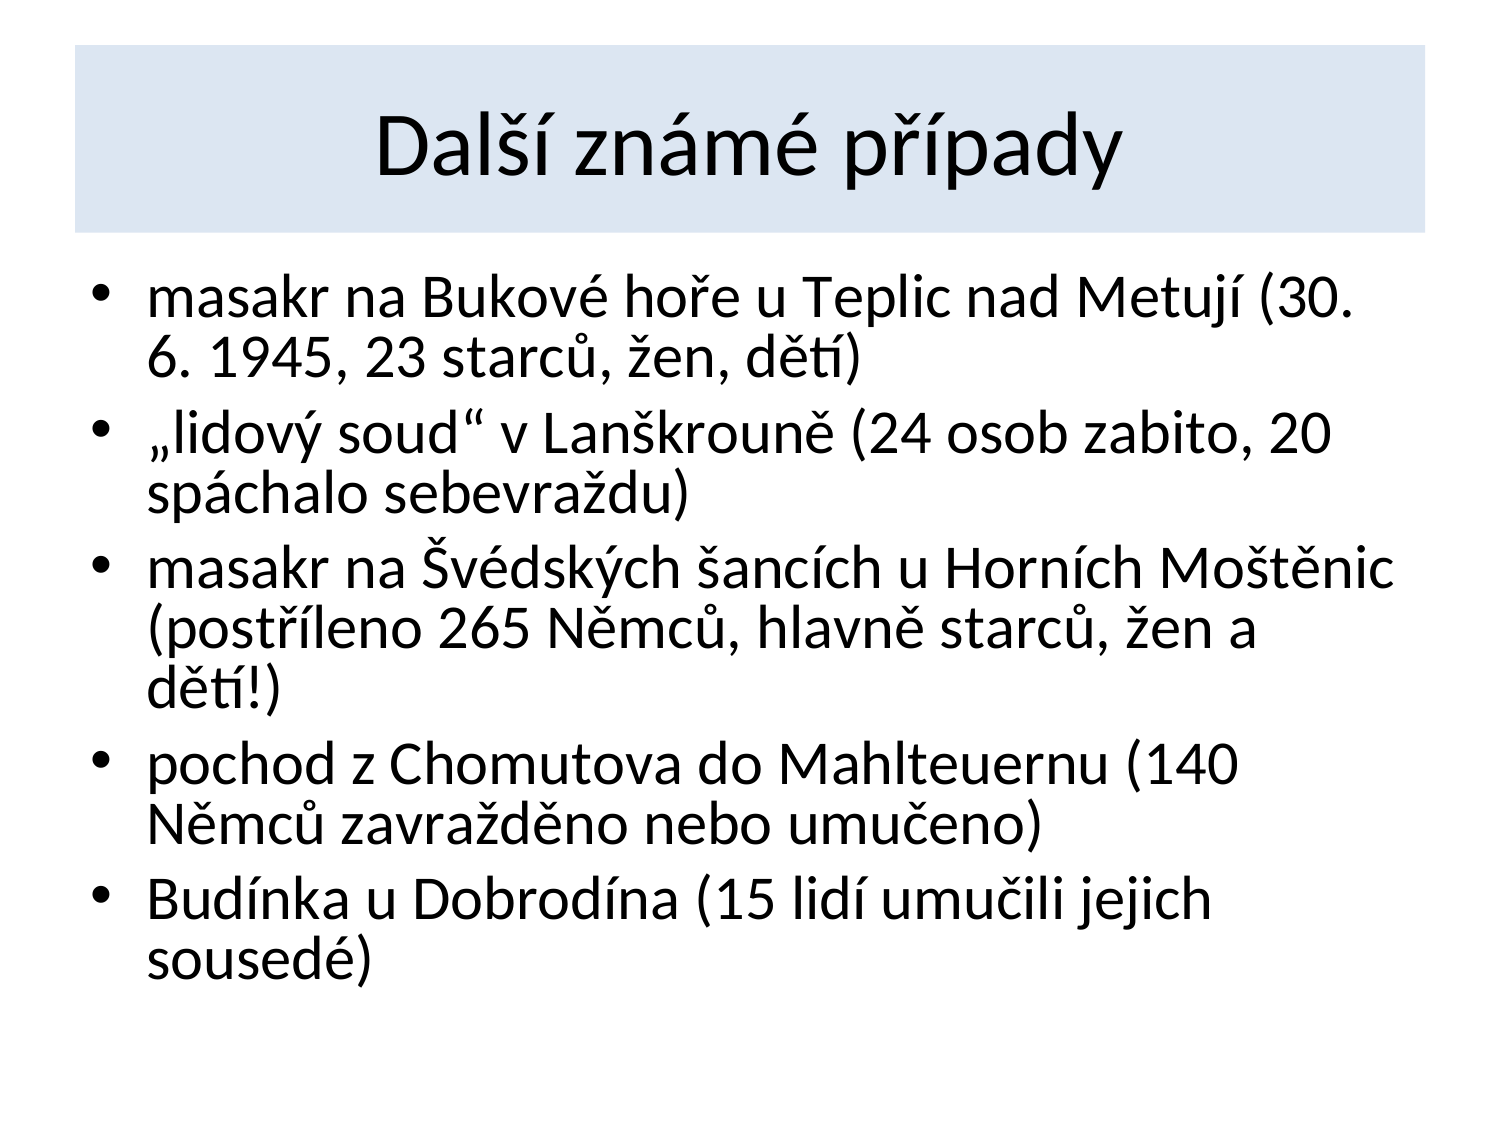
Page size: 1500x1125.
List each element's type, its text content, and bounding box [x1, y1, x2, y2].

title Další známé případy [75, 45, 1426, 233]
list masakr na Bukové hoře u Teplic nad Metují (30. 6. 1945, 23 starců, žen, dětí) „lidový soud“ v Lanškrouně (24 osob zabito, 20 spáchalo sebevraždu) masakr na Švédských šancích u Horních Moštěnic (postříleno 265 Němců, hlavně starců, žen a dětí!) pochod z Chomutova do Mahlteuernu (140 Němců zavražděno nebo umučeno) Budínka u Dobrodína (15 lidí umučili jejich sousedé) [75, 262, 1426, 1085]
